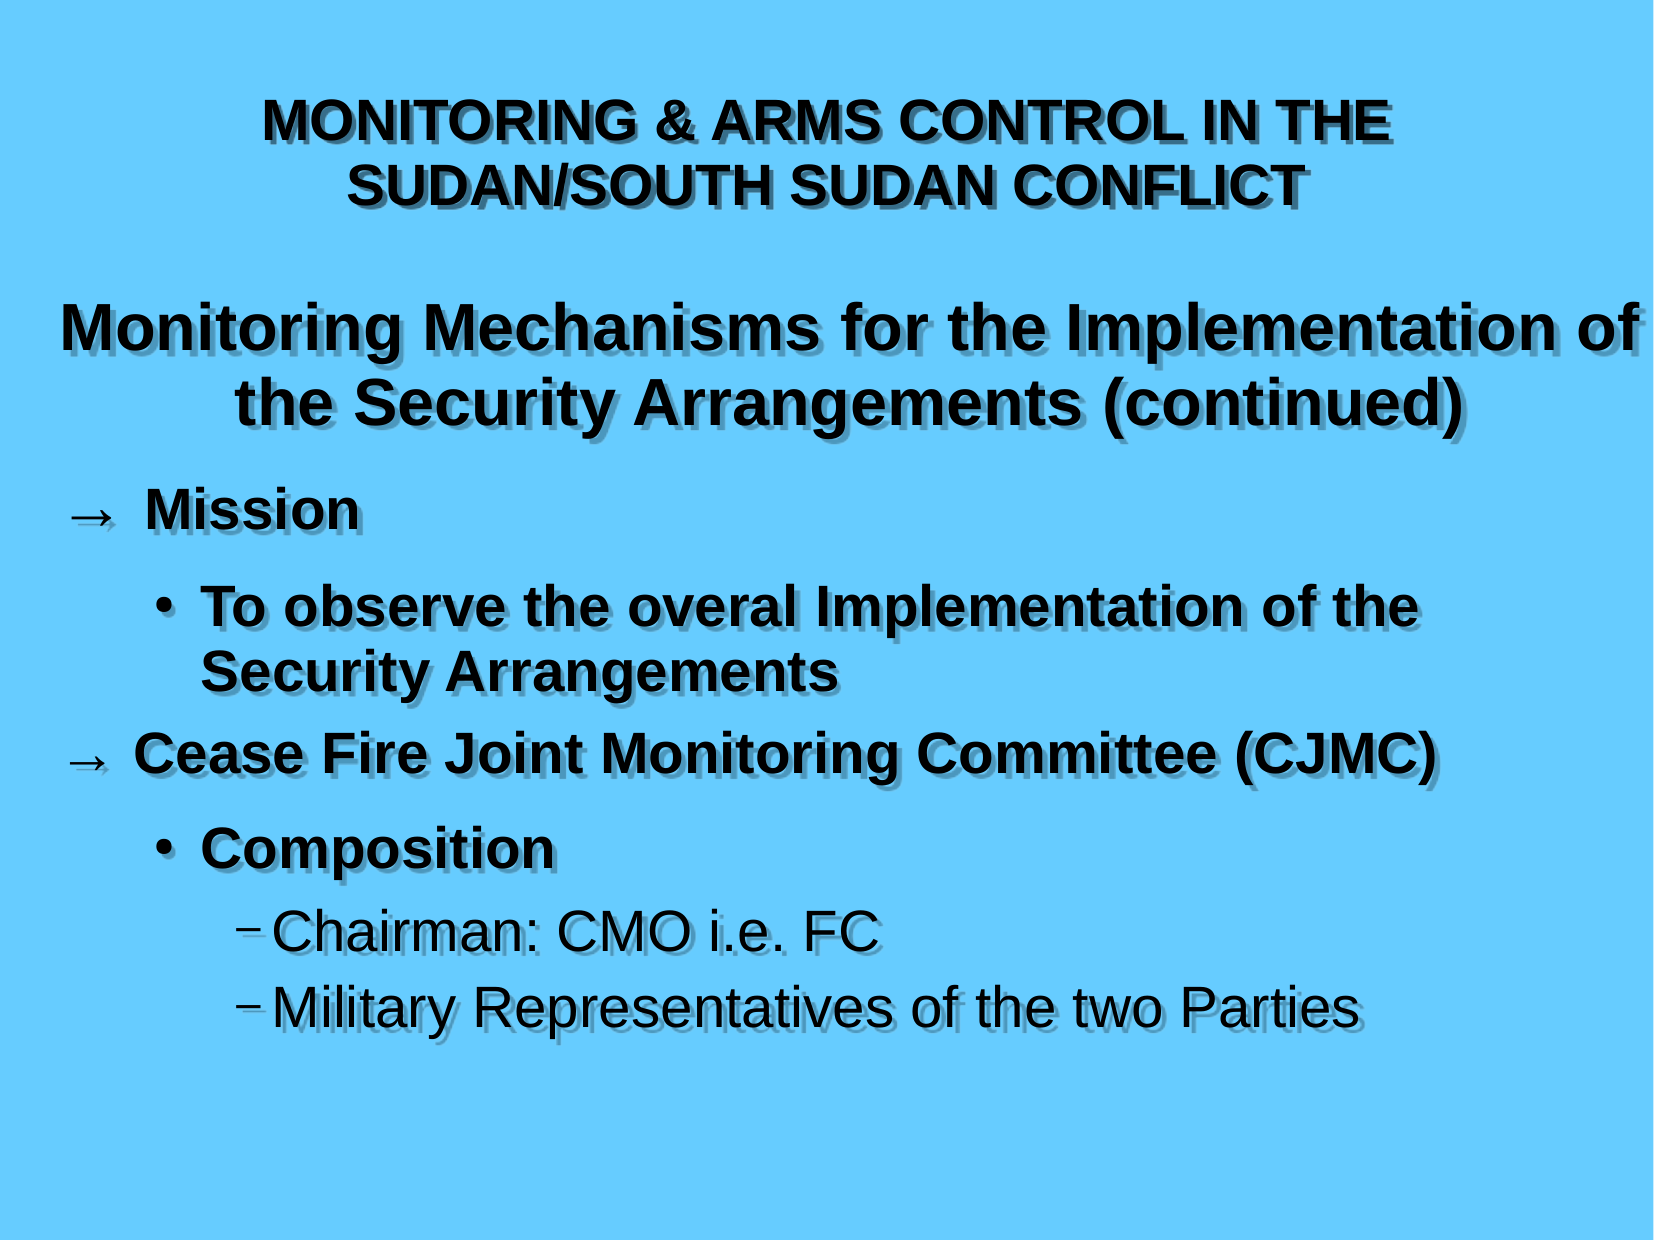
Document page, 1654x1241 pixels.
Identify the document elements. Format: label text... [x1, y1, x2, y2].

list Monitoring Mechanisms for the Implementation of the Security Arrangements (continued) → Mission To observe the overal Implementation of the Security Arrangements → Cease Fire Joint Monitoring Committee (CJMC) Composition Chairman: CMO i.e. FC Military Representatives of the two Parties [0, 290, 1642, 1217]
title MONITORING & ARMS CONTROL IN THE SUDAN/SOUTH SUDAN CONFLICT [82, 49, 1571, 257]
